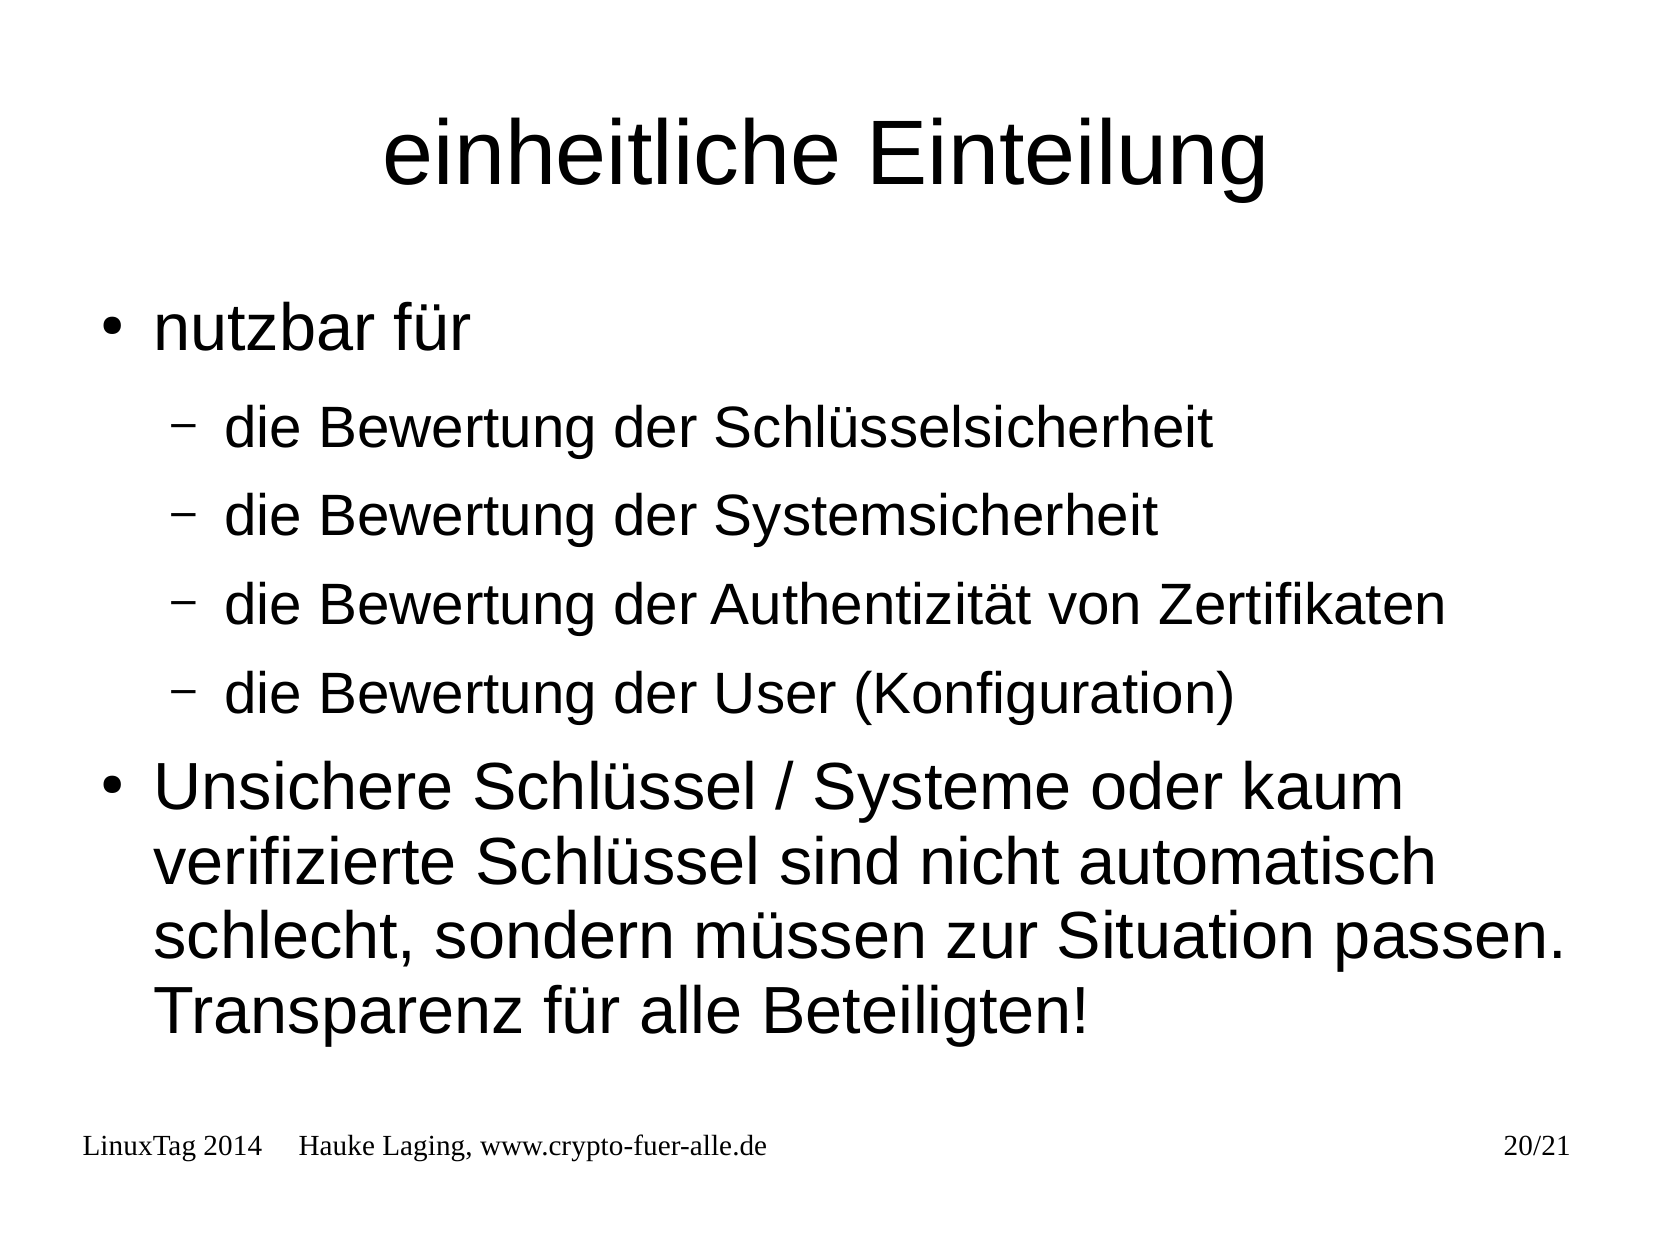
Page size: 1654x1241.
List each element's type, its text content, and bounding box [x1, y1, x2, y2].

list nutzbar für die Bewertung der Schlüsselsicherheit die Bewertung der Systemsicherheit die Bewertung der Authentizität von Zertifikaten die Bewertung der User (Konfiguration) Unsichere Schlüssel / Systeme oder kaum verifizierte Schlüssel sind nicht automatisch schlecht, sondern müssen zur Situation passen. Transparenz für alle Beteiligten! [82, 290, 1571, 1109]
title einheitliche Einteilung [82, 49, 1571, 257]
